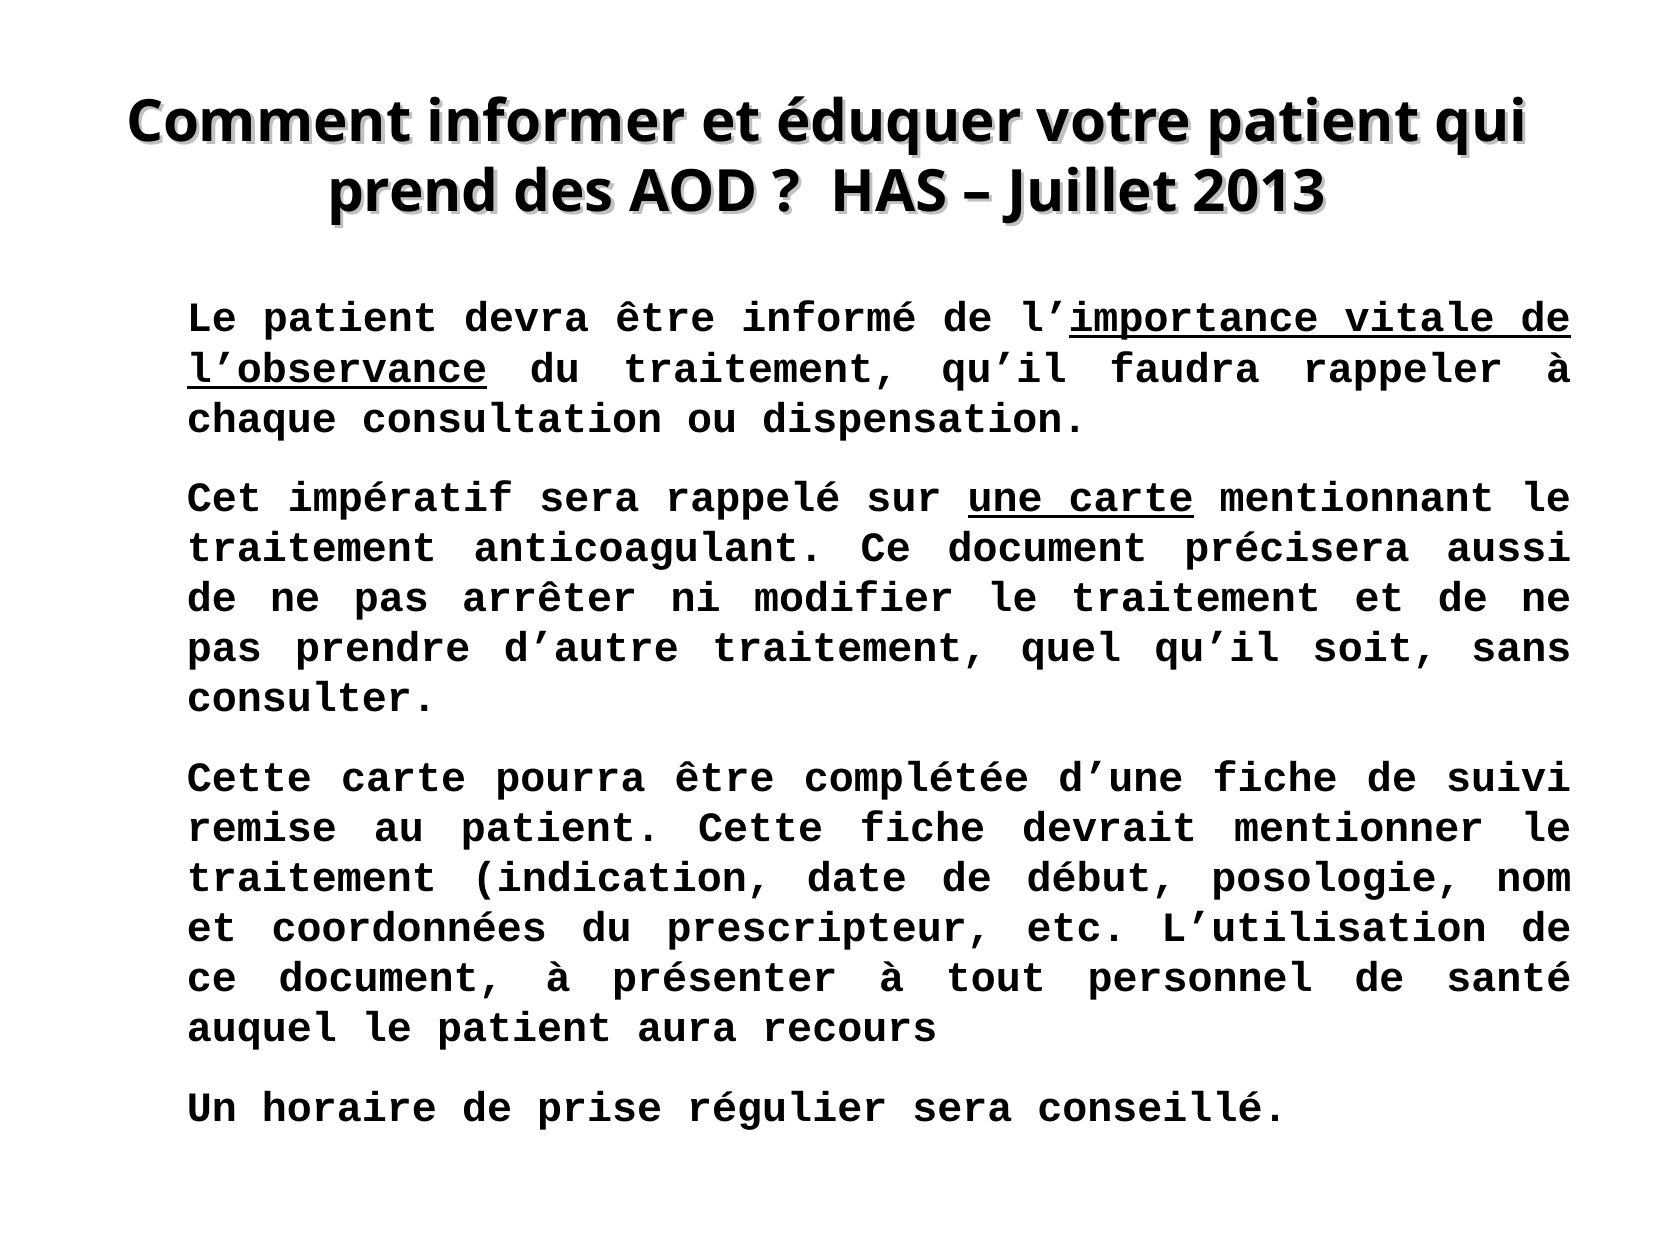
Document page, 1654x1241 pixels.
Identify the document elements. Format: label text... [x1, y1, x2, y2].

title Comment informer et éduquer votre patient qui prend des AOD ? HAS – Juillet 2013 [82, 49, 1571, 257]
list Le patient devra être informé de l’importance vitale de l’observance du traitement, qu’il faudra rappeler à chaque consultation ou dispensation. Cet impératif sera rappelé sur une carte mentionnant le traitement anticoagulant. Ce document précisera aussi de ne pas arrêter ni modifier le traitement et de ne pas prendre d’autre traitement, quel qu’il soit, sans consulter. Cette carte pourra être complétée d’une fiche de suivi remise au patient. Cette fiche devrait mentionner le traitement (indication, date de début, posologie, nom et coordonnées du prescripteur, etc. L’utilisation de ce document, à présenter à tout personnel de santé auquel le patient aura recours Un horaire de prise régulier sera conseillé. [82, 290, 1571, 1170]
